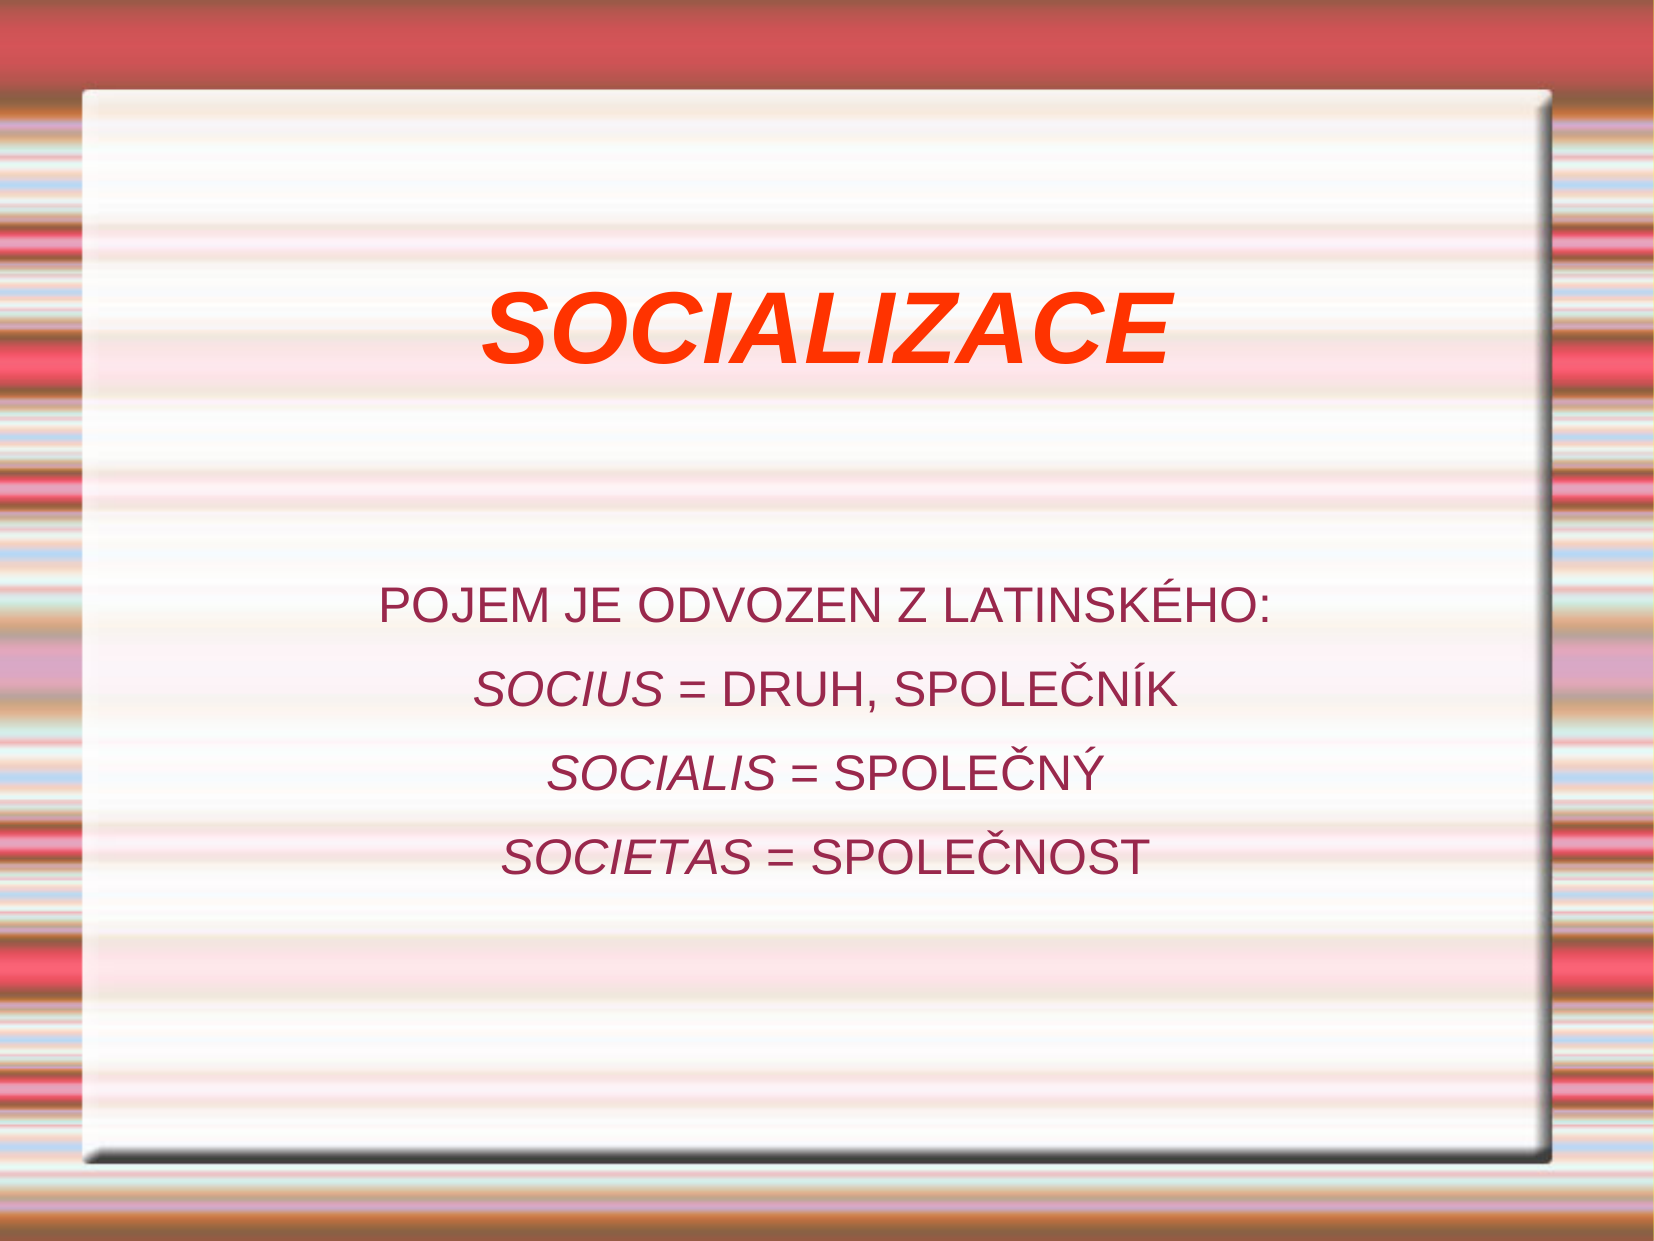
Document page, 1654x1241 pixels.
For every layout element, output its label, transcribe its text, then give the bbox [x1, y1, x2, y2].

title SOCIALIZACE [123, 69, 1530, 386]
subtitle POJEM JE ODVOZEN Z LATINSKÉHO: SOCIUS = DRUH, SPOLEČNÍK SOCIALIS = SPOLEČNÝ SOCIETAS = SPOLEČNOST [308, 454, 1344, 869]
